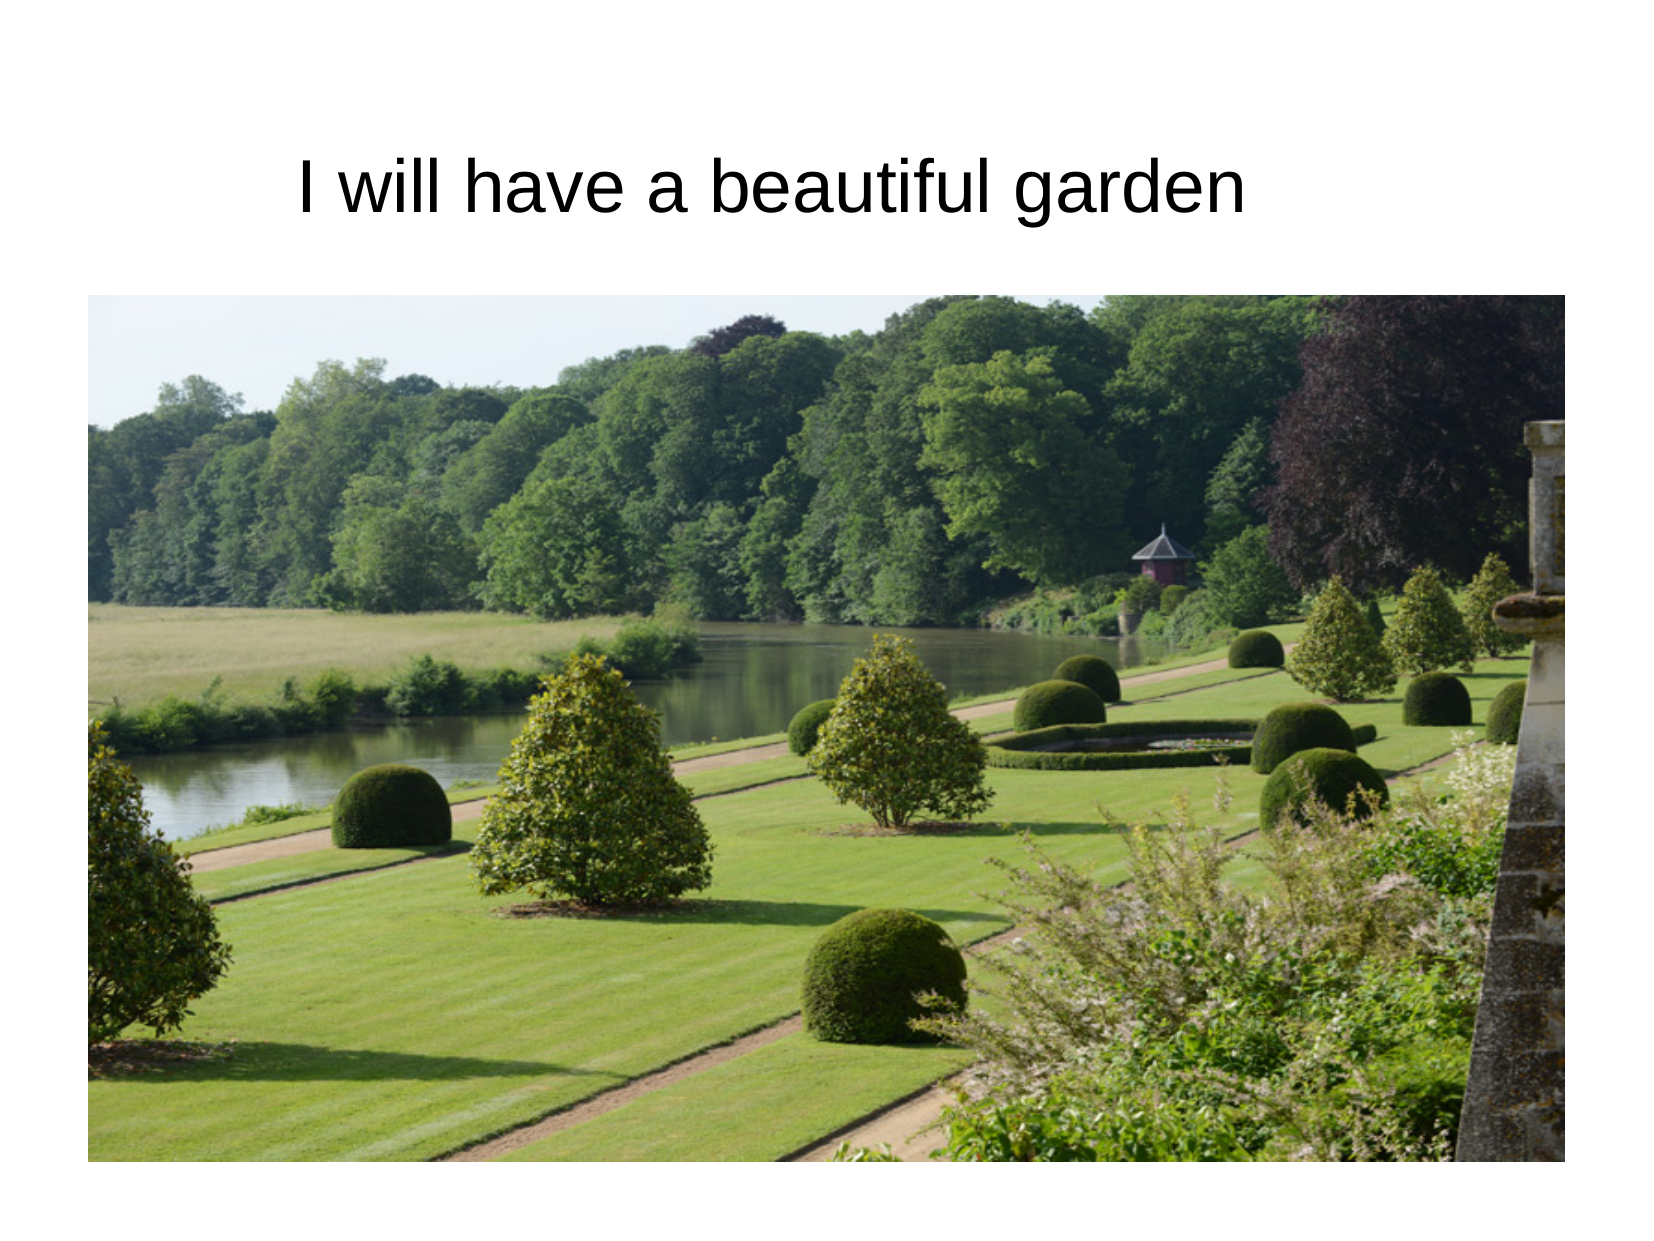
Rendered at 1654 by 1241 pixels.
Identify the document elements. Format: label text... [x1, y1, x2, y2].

picture [88, 295, 1565, 1162]
text_box I will have a beautiful garden [282, 137, 1263, 237]
